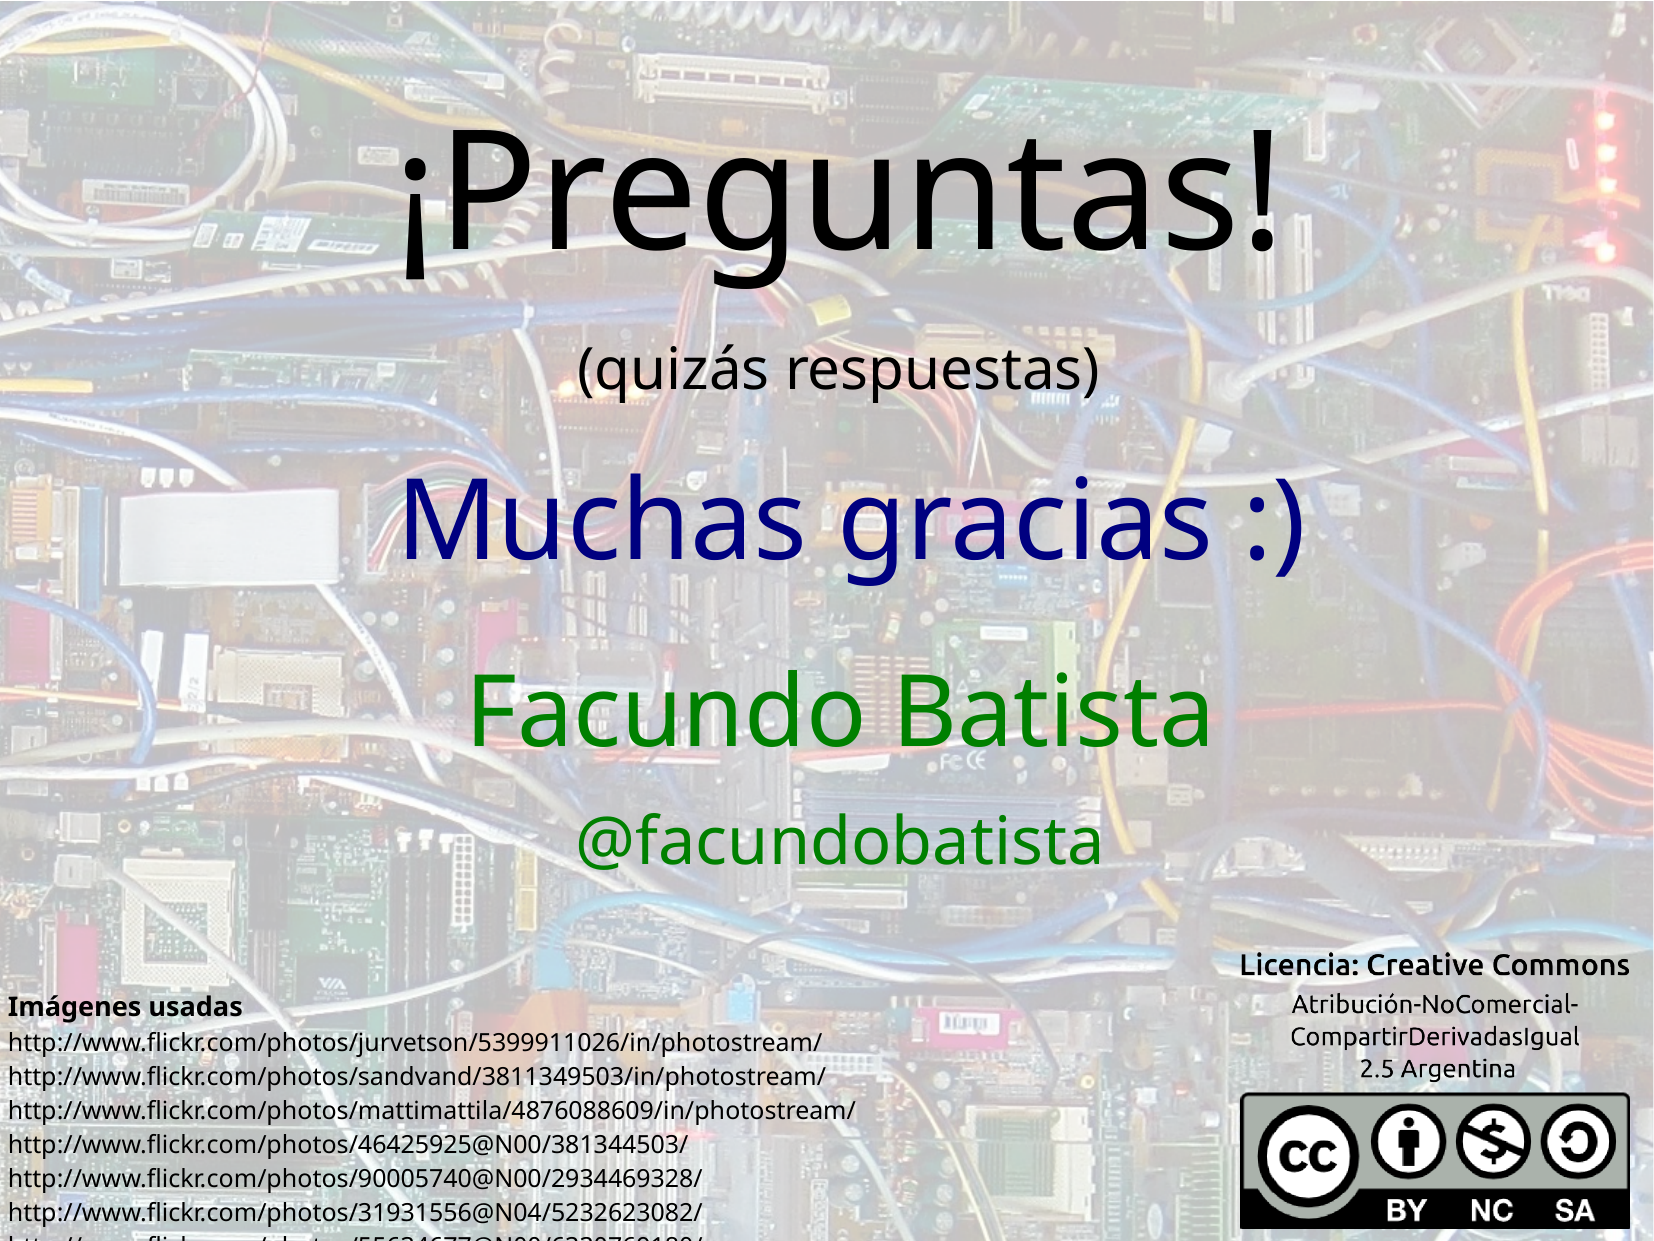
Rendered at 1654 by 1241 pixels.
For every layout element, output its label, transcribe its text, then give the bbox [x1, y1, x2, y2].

text_box ¡Preguntas! (quizás respuestas) [378, 63, 1276, 361]
text_box Imágenes usadas http://www.flickr.com/photos/jurvetson/5399911026/in/photostream/ http://www.flickr.com/photos/sandvand/3811349503/in/photostream/ http://www.flickr.com/photos/mattimattila/4876088609/in/photostream/ http://www.flickr.com/photos/46425925@N00/381344503/ http://www.flickr.com/photos/90005740@N00/2934469328/ http://www.flickr.com/photos/31931556@N04/5232623082/ http://www.flickr.com/photos/55634677@N00/6330769180/ http://www.flickr.com/photos/51925008@N00/201085692/ [0, 980, 904, 1241]
text_box Muchas gracias :) [381, 431, 1273, 573]
text_box Facundo Batista @facundobatista [450, 631, 1203, 852]
picture [0, 1, 1654, 1241]
